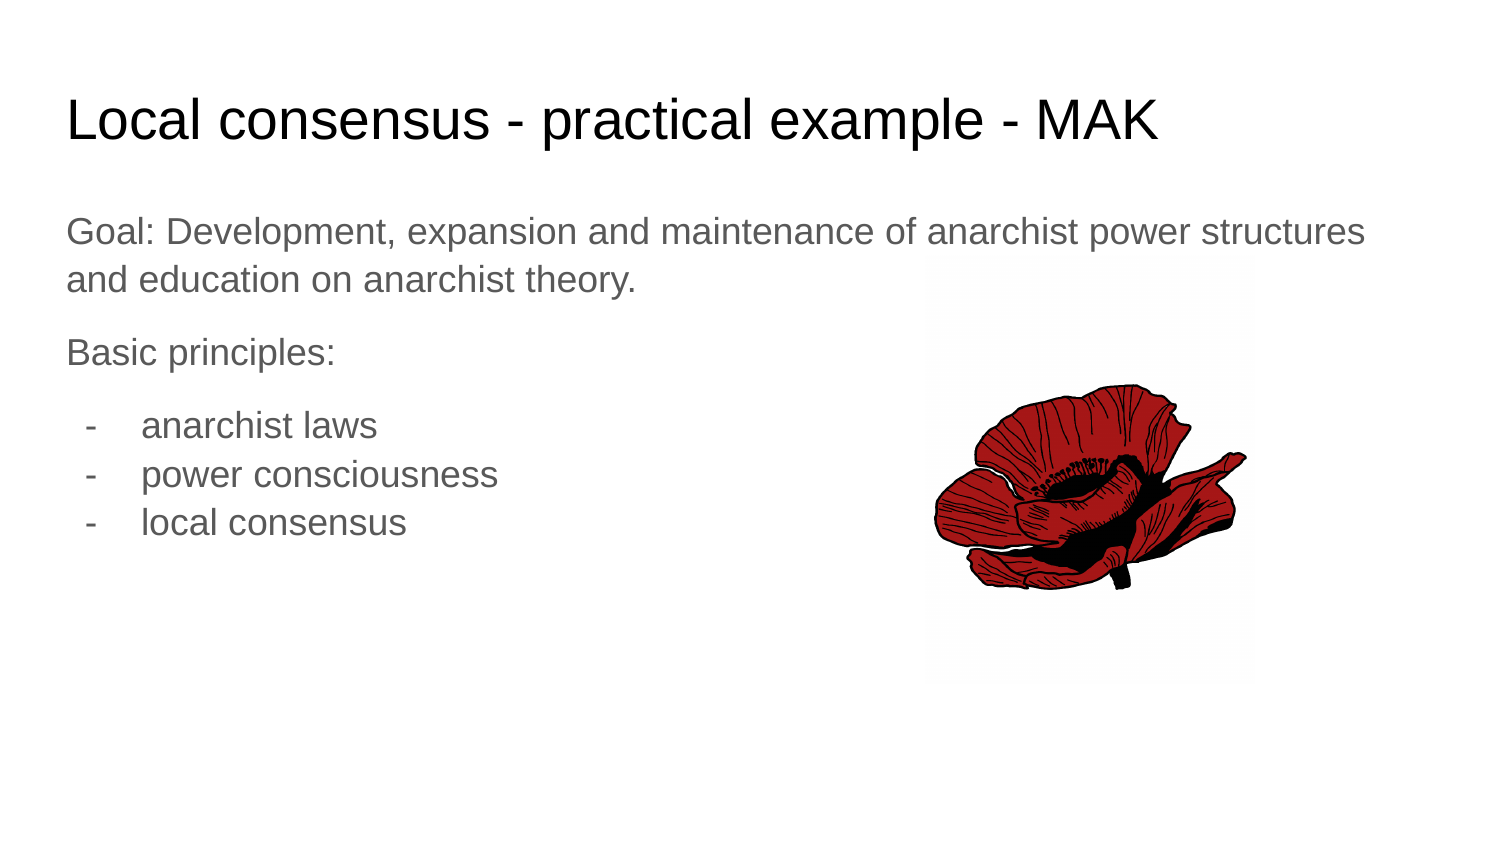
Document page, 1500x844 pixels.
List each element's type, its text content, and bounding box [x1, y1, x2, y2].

picture [925, 255, 1255, 684]
list Goal: Development, expansion and maintenance of anarchist power structures and education on anarchist theory. Basic principles: anarchist laws power consciousness local consensus [51, 189, 1449, 750]
title Local consensus - practical example - MAK [51, 72, 1449, 167]
